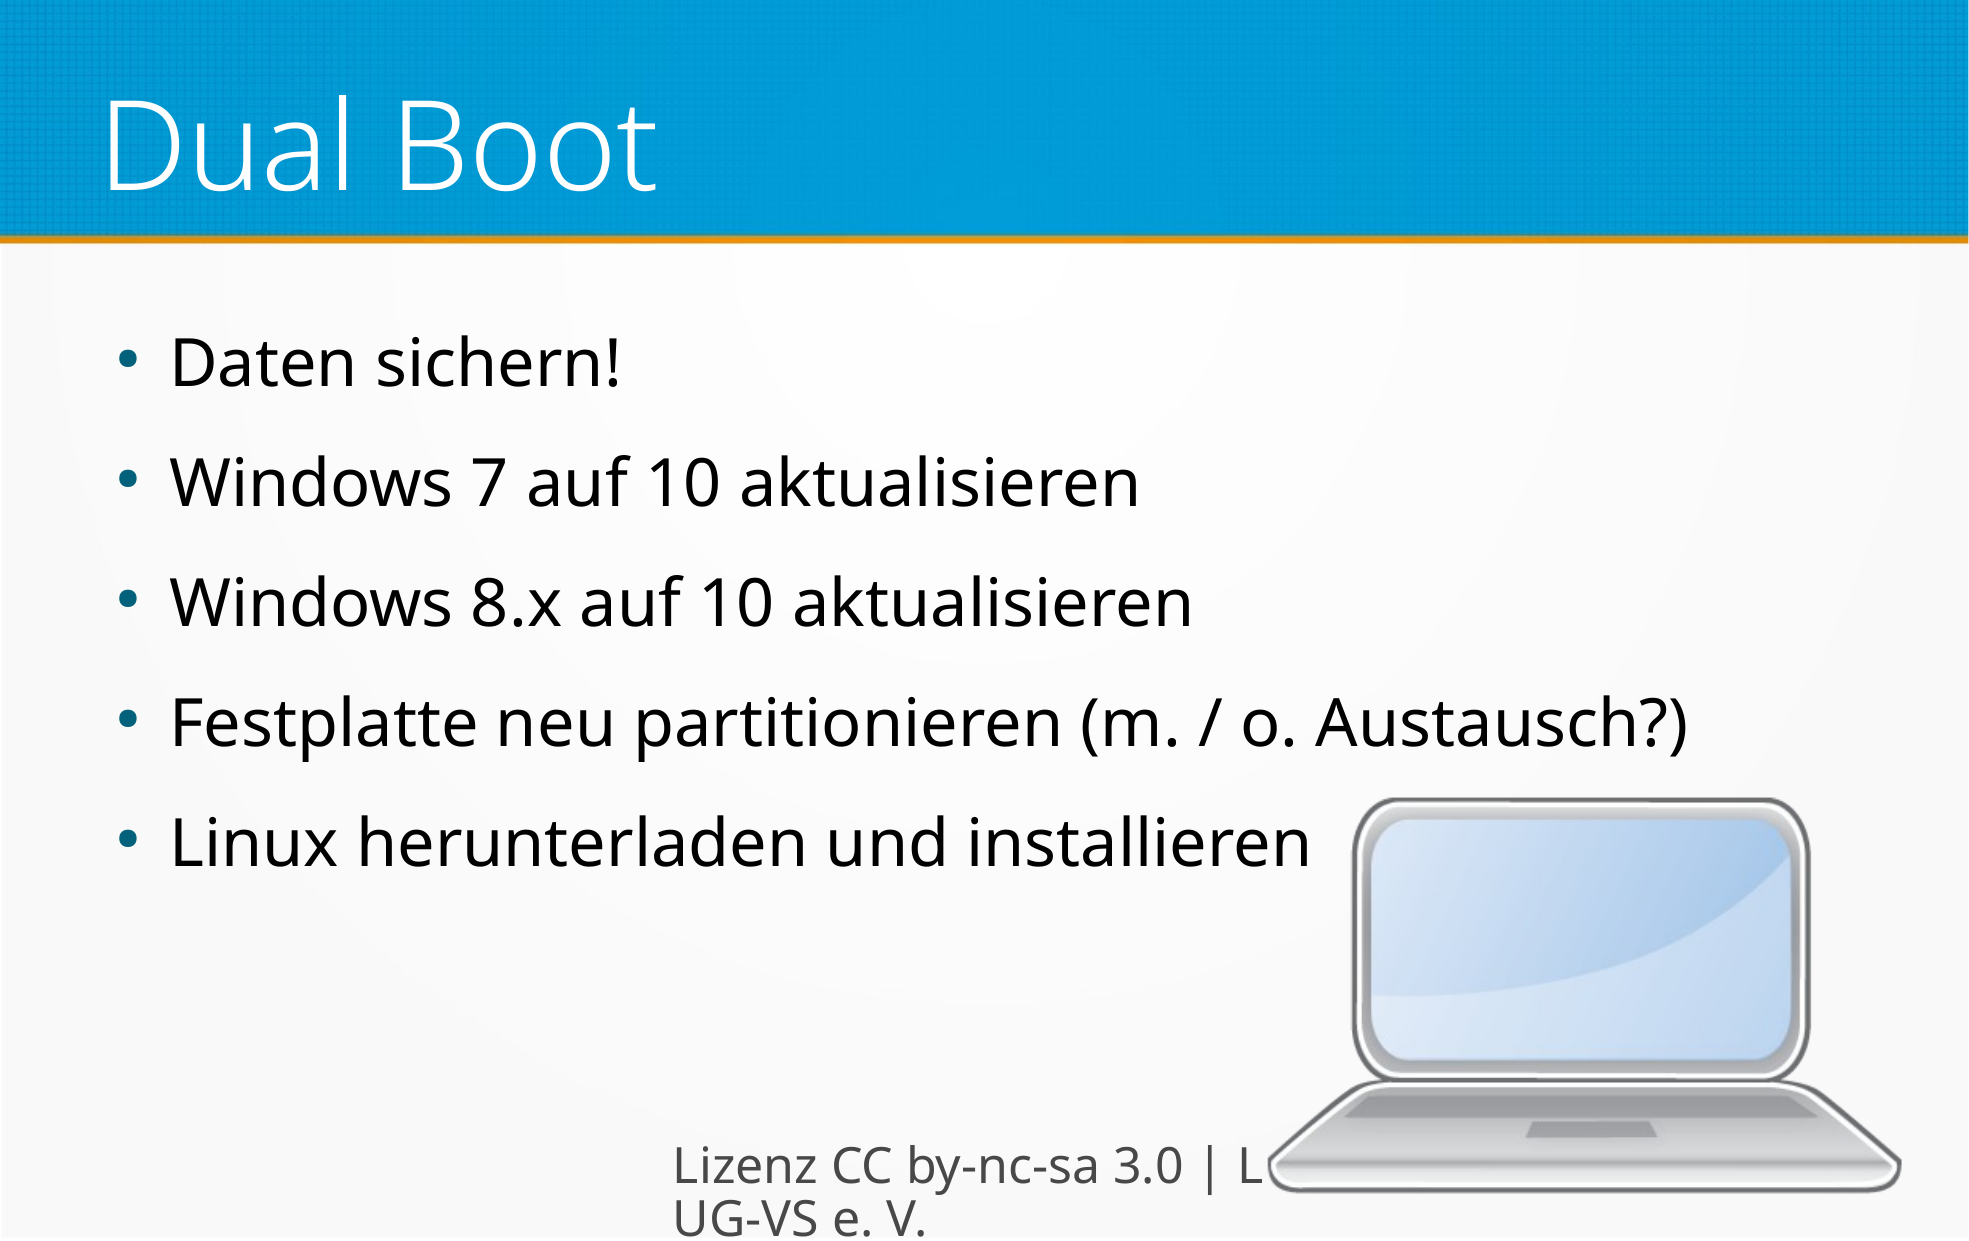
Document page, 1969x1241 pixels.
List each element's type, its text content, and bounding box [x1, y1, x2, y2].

title Dual Boot [98, 19, 1870, 227]
picture [0, 233, 1969, 1241]
list Daten sichern! Windows 7 auf 10 aktualisieren Windows 8.x auf 10 aktualisieren Festplatte neu partitionieren (m. / o. Austausch?) Linux herunterladen und installieren [98, 315, 1861, 1081]
